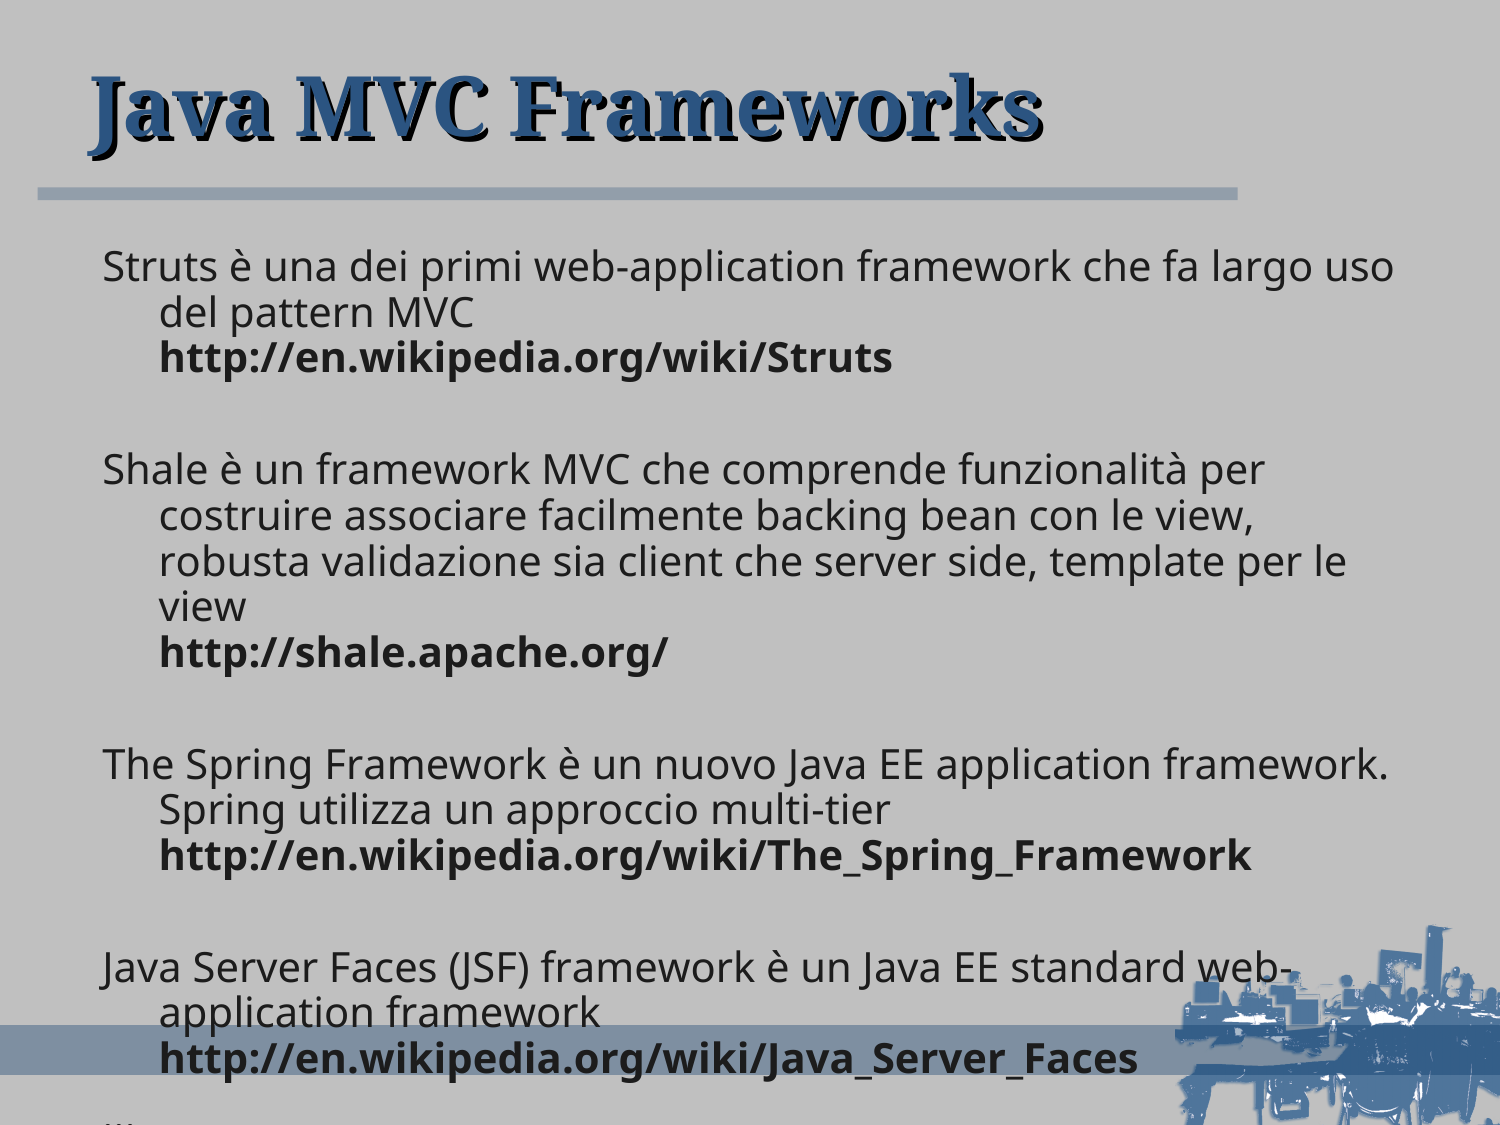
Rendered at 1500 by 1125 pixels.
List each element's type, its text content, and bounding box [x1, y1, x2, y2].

list Struts è una dei primi web-application framework che fa largo uso del pattern MVC http://en.wikipedia.org/wiki/Struts Shale è un framework MVC che comprende funzionalità per costruire associare facilmente backing bean con le view, robusta validazione sia client che server side, template per le view http://shale.apache.org/ The Spring Framework è un nuovo Java EE application framework. Spring utilizza un approccio multi-tier http://en.wikipedia.org/wiki/The_Spring_Framework Java Server Faces (JSF) framework è un Java EE standard web-application framework http://en.wikipedia.org/wiki/Java_Server_Faces ... [87, 237, 1426, 1033]
title Java MVC Frameworks [75, 35, 1426, 174]
